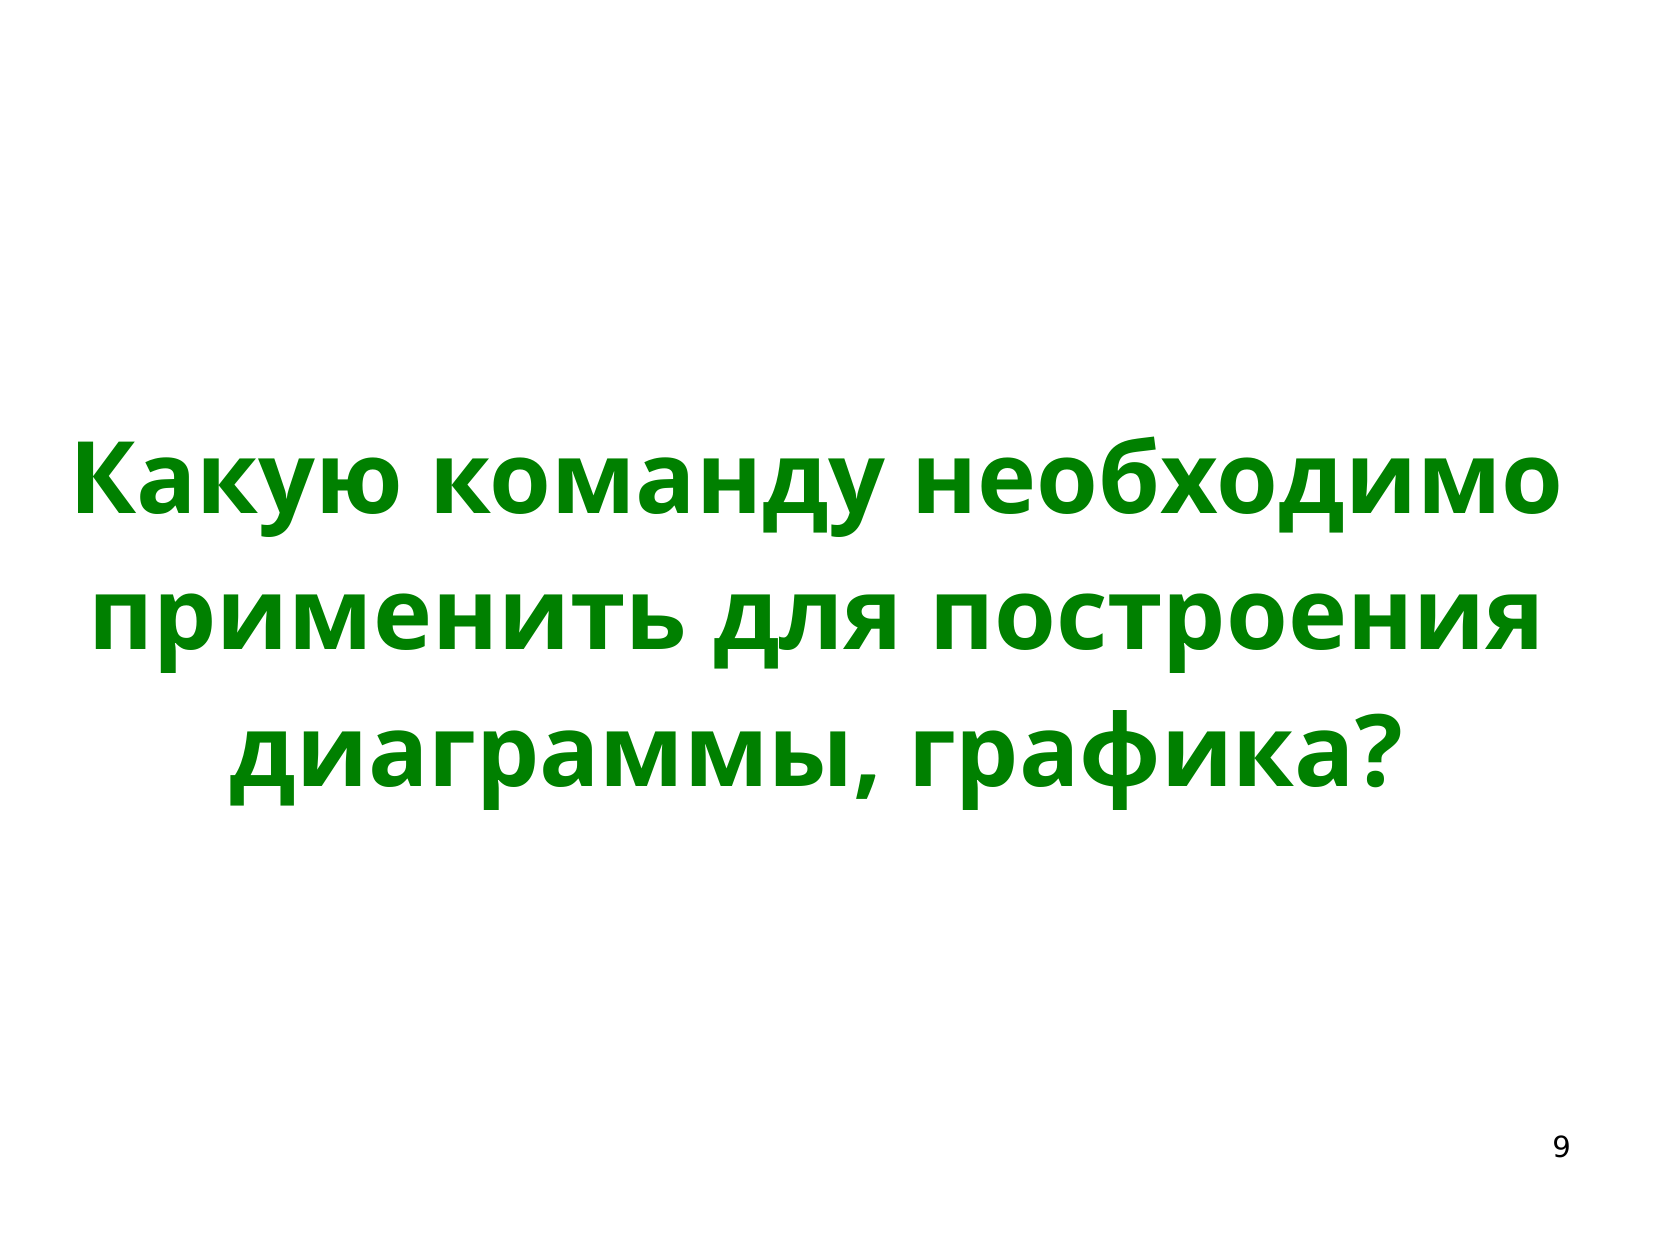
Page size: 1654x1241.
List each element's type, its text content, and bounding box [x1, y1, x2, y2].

title Какую команду необходимо применить для построения диаграммы, графика? [32, 277, 1602, 816]
